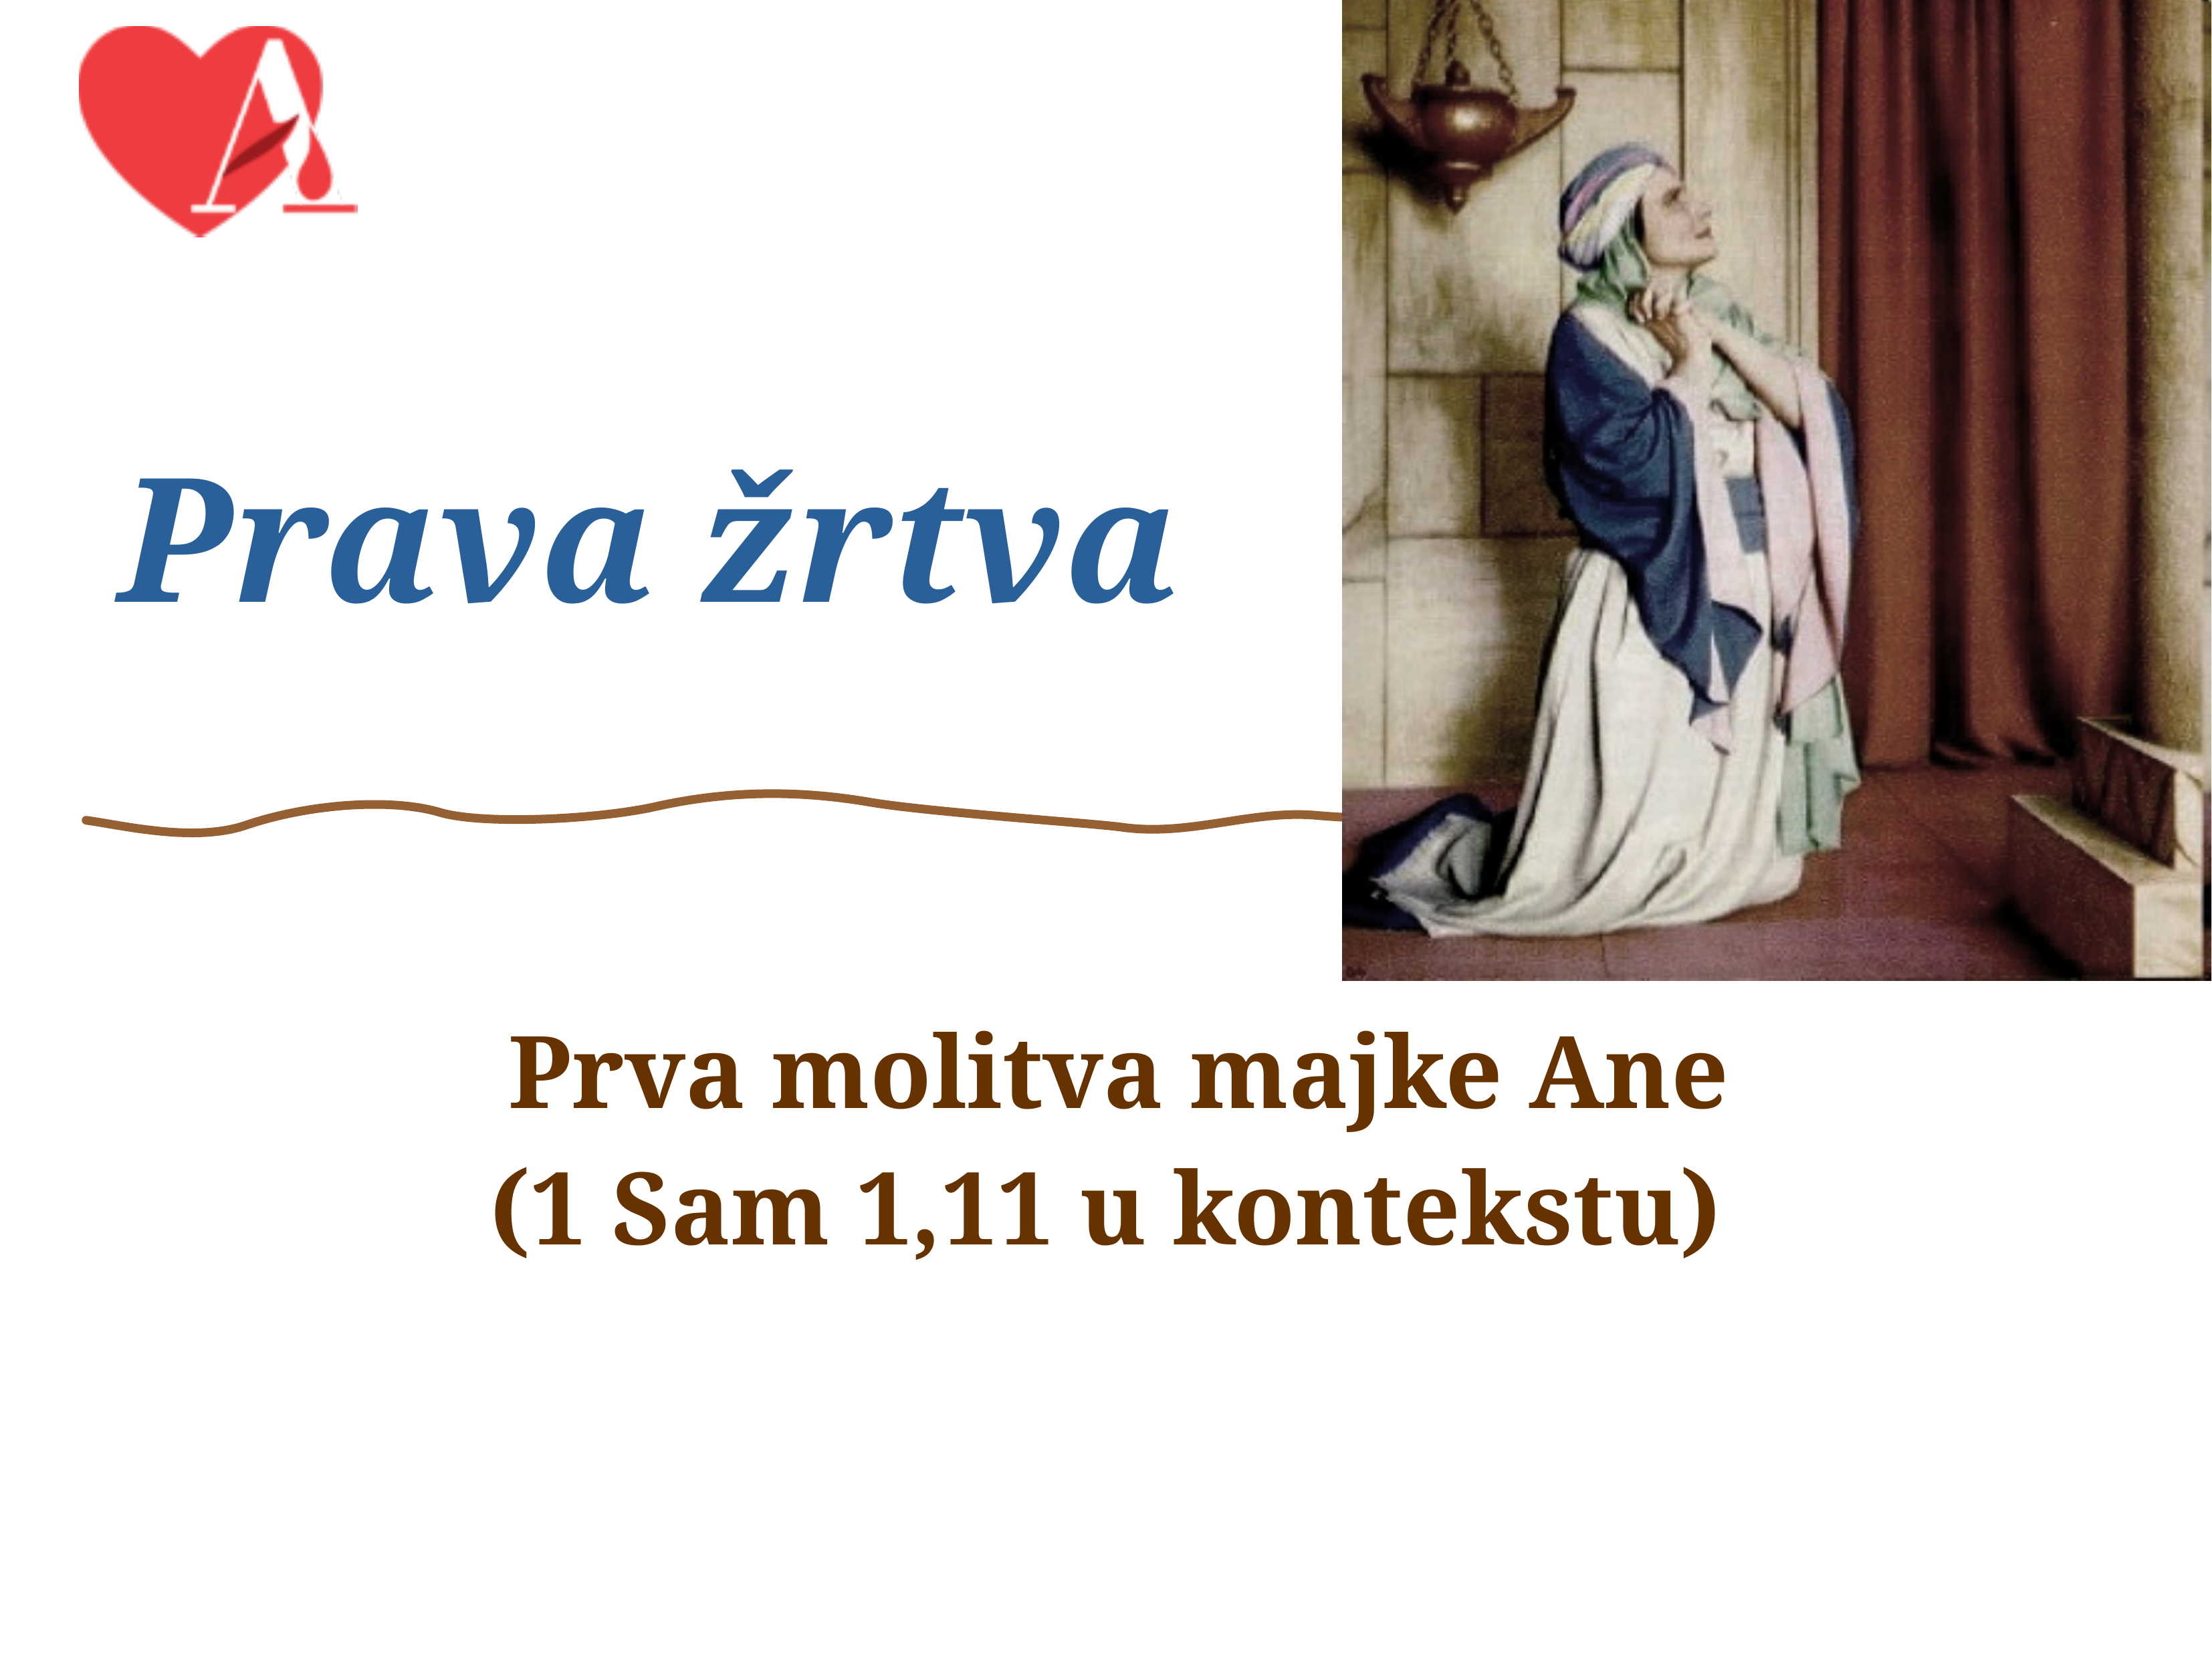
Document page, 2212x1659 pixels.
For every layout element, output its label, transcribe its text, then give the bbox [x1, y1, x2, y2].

picture [79, 26, 358, 237]
subtitle Prva molitva majke Ane (1 Sam 1,11 u kontekstu) [118, 873, 2093, 1402]
picture [1342, 0, 2212, 981]
title Prava žrtva [118, 201, 1342, 869]
